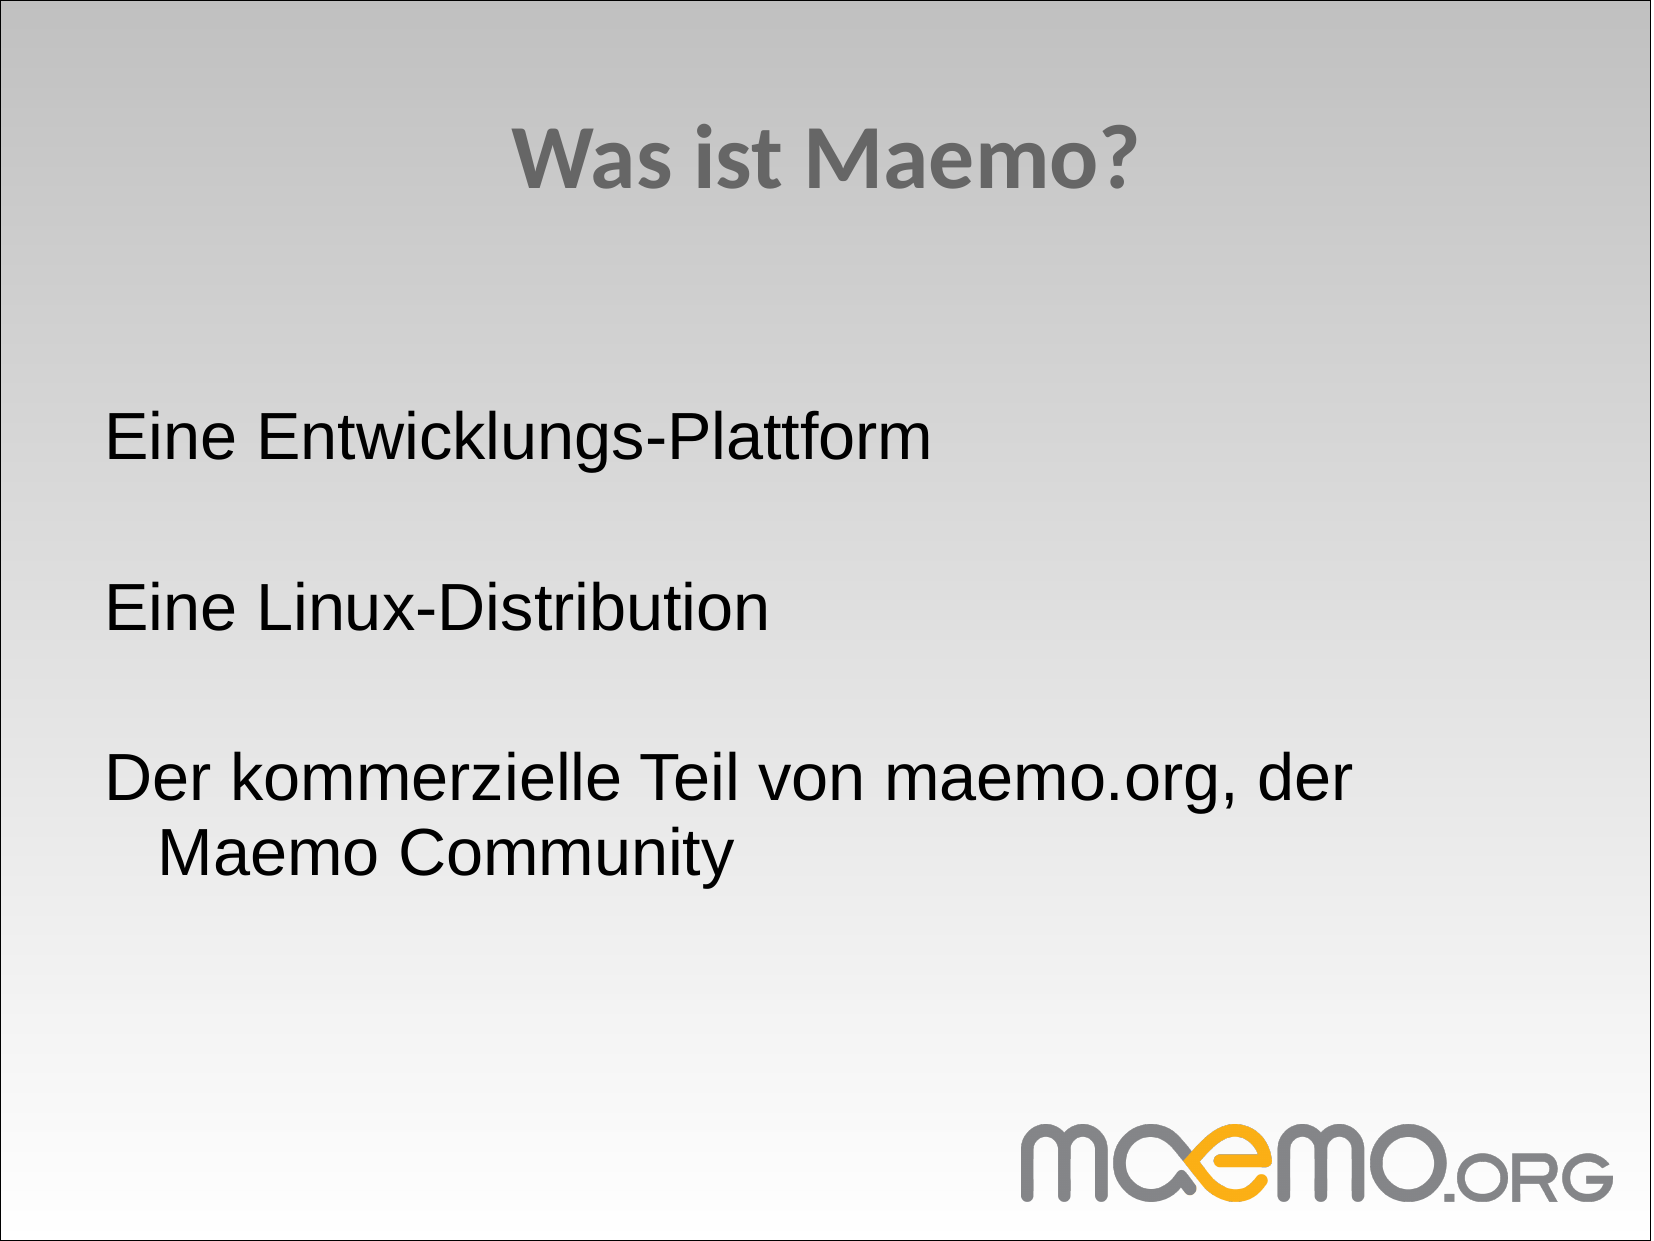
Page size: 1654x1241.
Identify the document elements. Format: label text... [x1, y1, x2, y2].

title Was ist Maemo? [82, 82, 1571, 250]
picture [1021, 1124, 1613, 1202]
list Eine Entwicklungs-Plattform Eine Linux-Distribution Der kommerzielle Teil von maemo.org, der Maemo Community [86, 398, 1576, 934]
